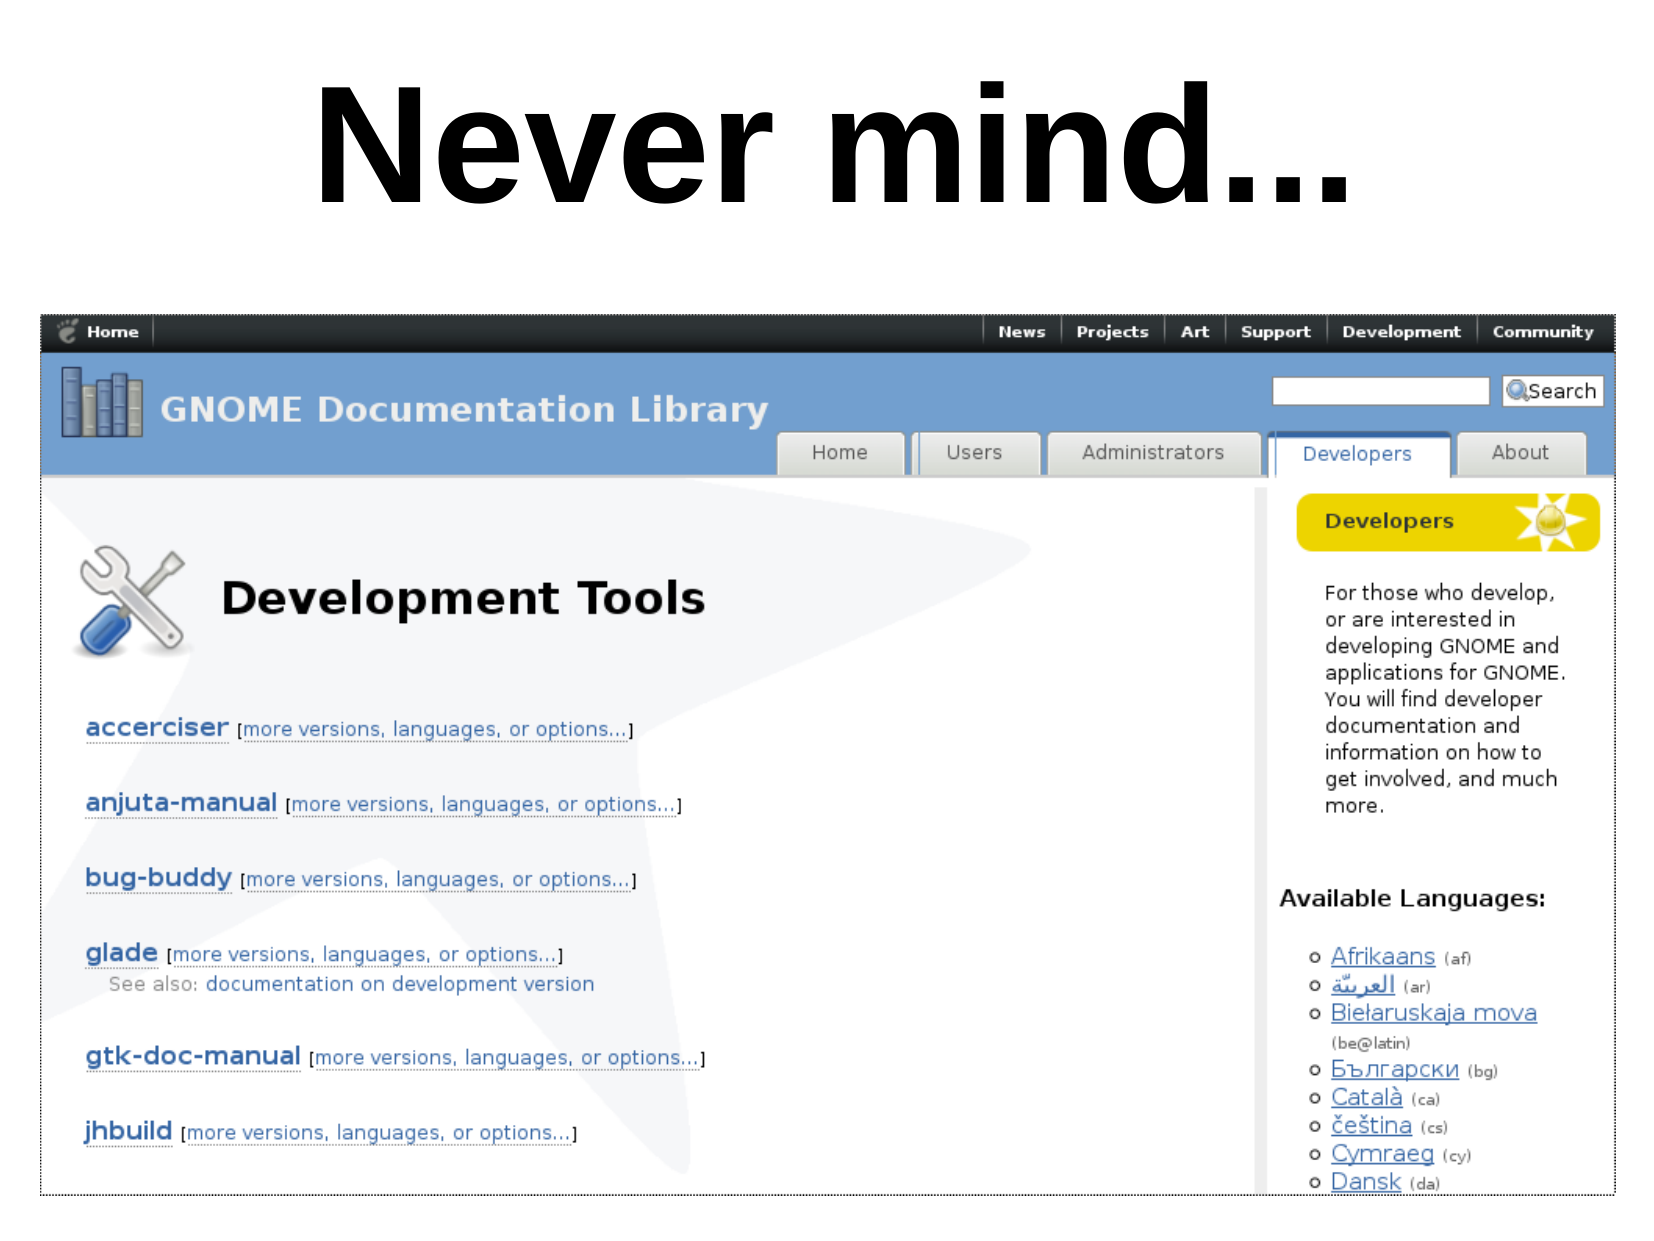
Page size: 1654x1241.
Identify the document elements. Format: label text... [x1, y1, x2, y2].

text_box Never mind... [292, 39, 1379, 250]
picture [40, 314, 1616, 1196]
